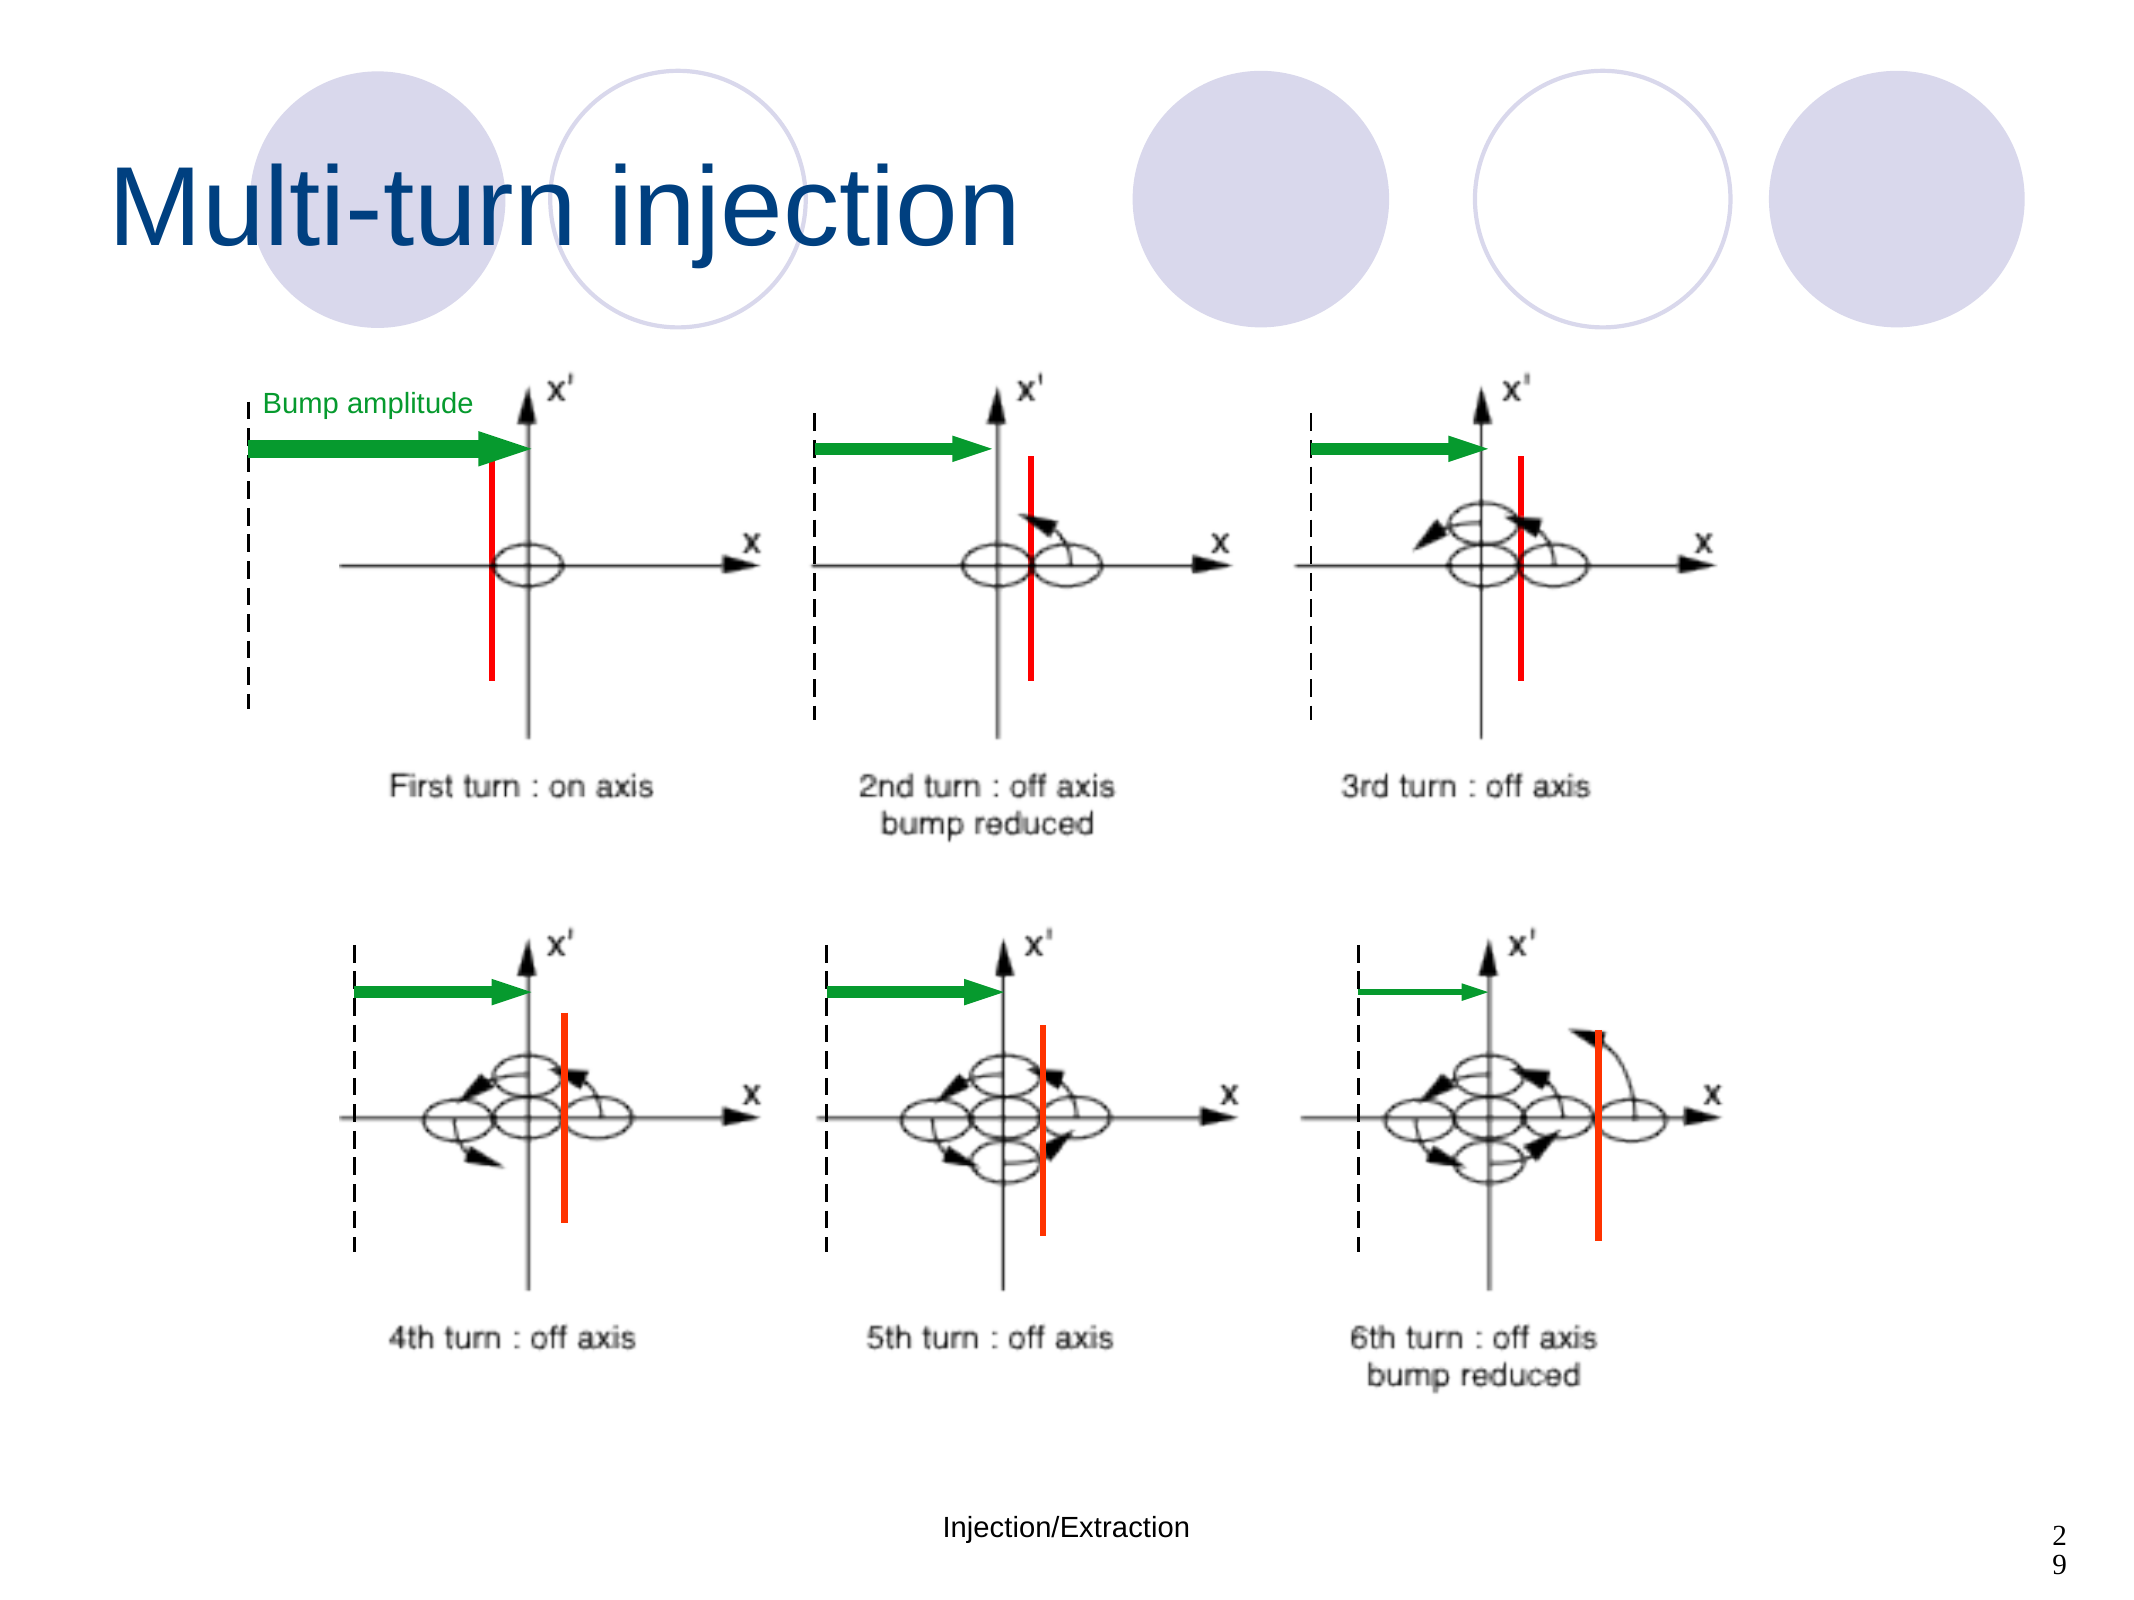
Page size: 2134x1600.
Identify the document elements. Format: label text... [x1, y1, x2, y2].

text_box Bump amplitude [248, 376, 489, 427]
picture [339, 362, 1745, 1411]
title Multi-turn injection [99, 24, 2021, 377]
